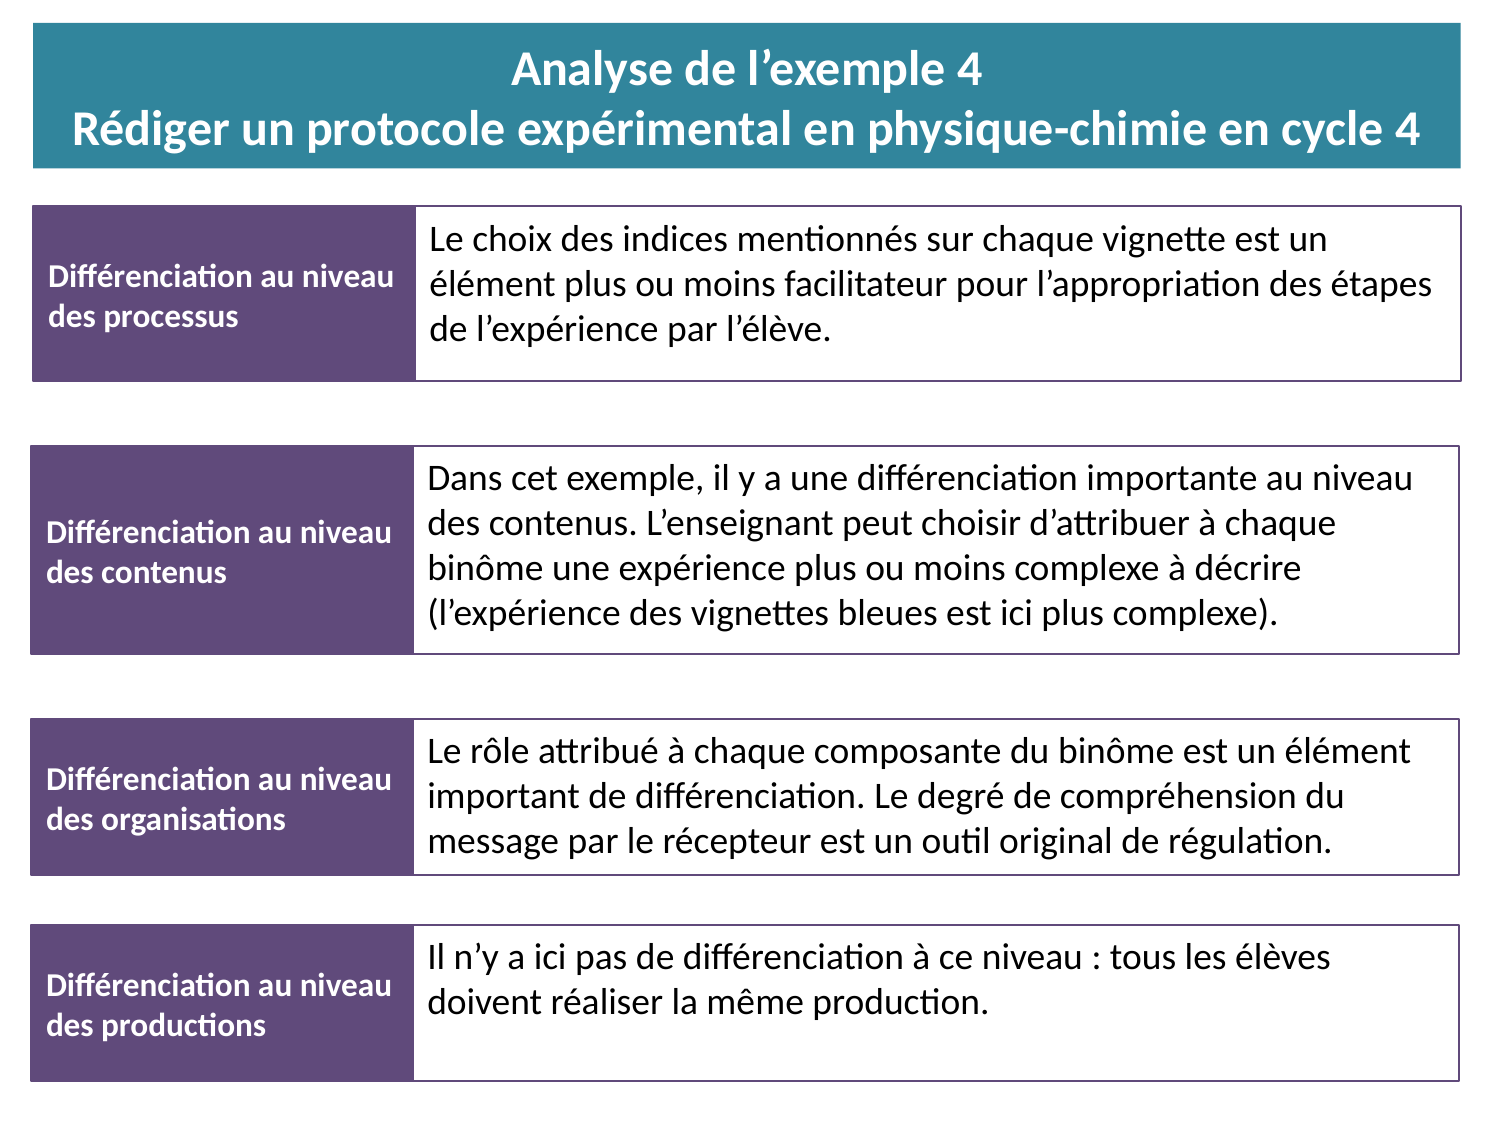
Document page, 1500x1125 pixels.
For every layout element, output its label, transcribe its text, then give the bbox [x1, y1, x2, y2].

text_box Le choix des indices mentionnés sur chaque vignette est un élément plus ou moins facilitateur pour l’appropriation des étapes de l’expérience par l’élève. [414, 206, 1461, 382]
text_box Différenciation au niveau des organisations [31, 718, 412, 875]
text_box Différenciation au niveau des processus [33, 206, 414, 382]
text_box Différenciation au niveau des contenus [31, 445, 412, 654]
text_box Il n’y a ici pas de différenciation à ce niveau : tous les élèves doivent réaliser la même production. [412, 924, 1459, 1082]
text_box Dans cet exemple, il y a une différenciation importante au niveau des contenus. L’enseignant peut choisir d’attribuer à chaque binôme une expérience plus ou moins complexe à décrire (l’expérience des vignettes bleues est ici plus complexe). [412, 445, 1459, 654]
text_box Différenciation au niveau des productions [31, 924, 412, 1082]
text_box Analyse de l’exemple 4 Rédiger un protocole expérimental en physique-chimie en cycle 4 [33, 22, 1461, 169]
text_box Le rôle attribué à chaque composante du binôme est un élément important de différenciation. Le degré de compréhension du message par le récepteur est un outil original de régulation. [412, 718, 1459, 875]
